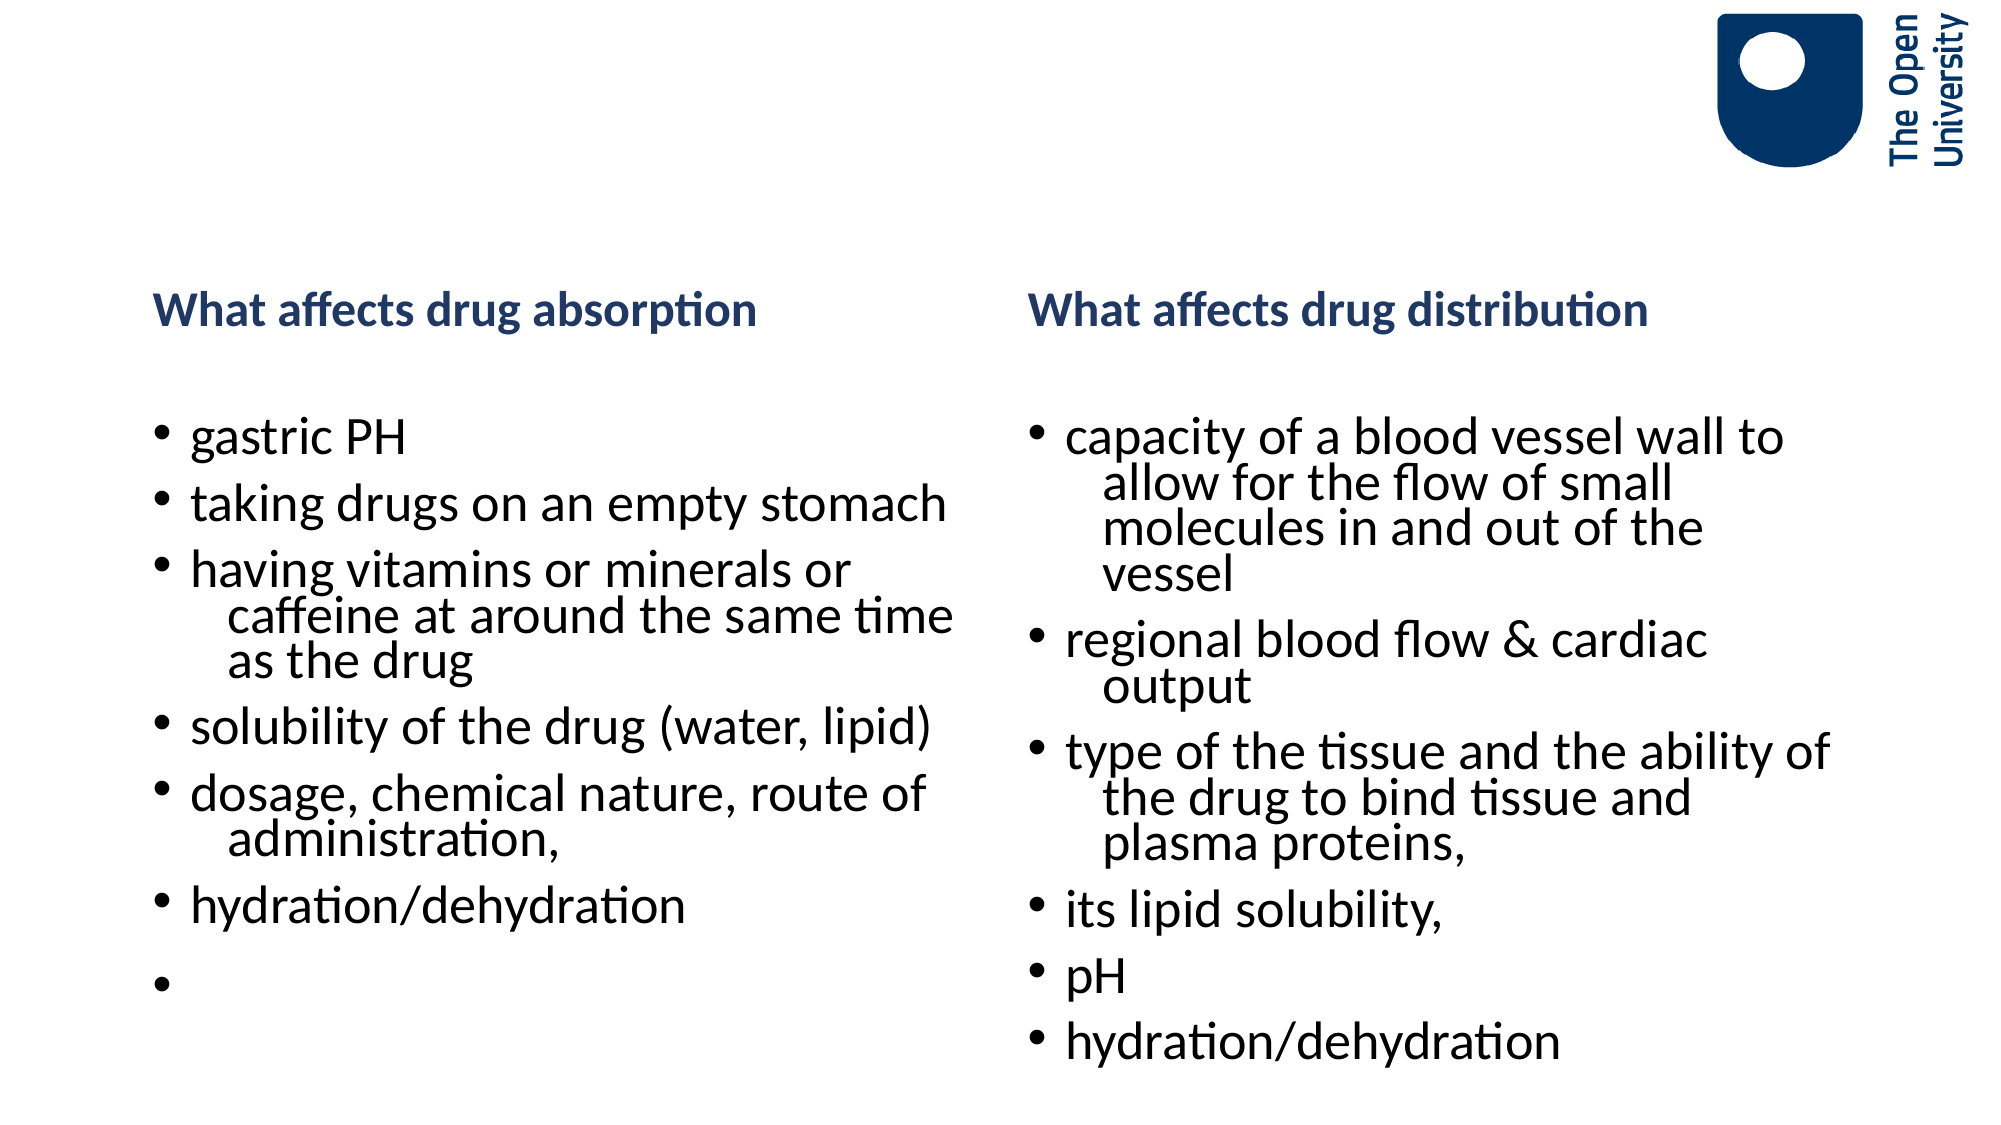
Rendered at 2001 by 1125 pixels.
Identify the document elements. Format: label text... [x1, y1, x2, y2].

list capacity of a blood vessel wall to allow for the flow of small molecules in and out of the vessel regional blood flow & cardiac output type of the tissue and the ability of the drug to bind tissue and plasma proteins, its lipid solubility, pH hydration/dehydration [1012, 410, 1863, 1087]
list gastric PH taking drugs on an empty stomach having vitamins or minerals or caffeine at around the same time as the drug solubility of the drug (water, lipid) dosage, chemical nature, route of administration, hydration/dehydration [137, 410, 984, 1066]
list What affects drug distribution [1012, 275, 1863, 410]
picture [1716, 10, 1971, 170]
list What affects drug absorption [137, 275, 984, 410]
